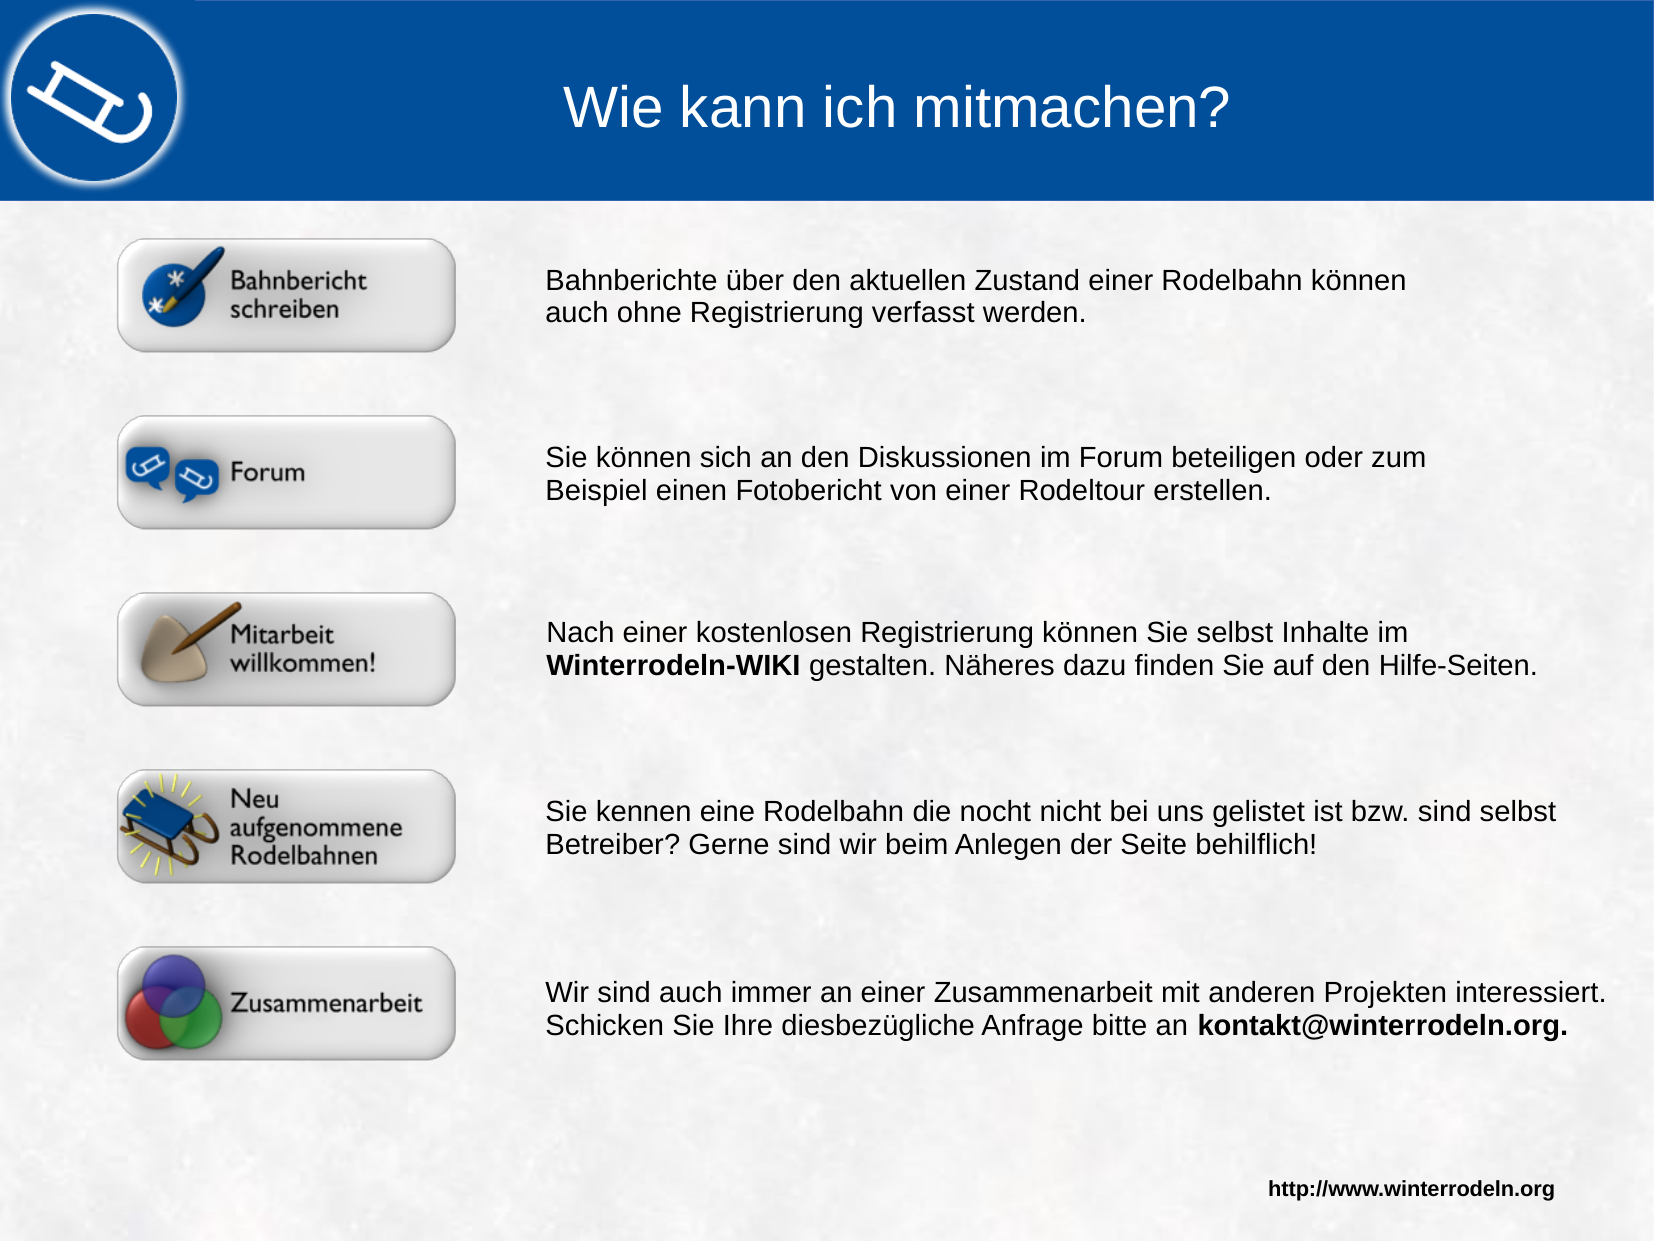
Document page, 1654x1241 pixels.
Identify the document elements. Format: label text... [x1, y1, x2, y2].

text_box Nach einer kostenlosen Registrierung können Sie selbst Inhalte im Winterrodeln-WIKI gestalten. Näheres dazu finden Sie auf den Hilfe-Seiten. [531, 608, 1580, 689]
text_box [0, 0, 1654, 201]
picture [0, 201, 1654, 1241]
picture [0, 0, 195, 200]
text_box Sie kennen eine Rodelbahn die nocht nicht bei uns gelistet ist bzw. sind selbst Betreiber? Gerne sind wir beim Anlegen der Seite behilflich! [530, 787, 1574, 869]
text_box Bahnberichte über den aktuellen Zustand einer Rodelbahn können auch ohne Registrierung verfasst werden. [530, 256, 1424, 337]
text_box Sie können sich an den Diskussionen im Forum beteiligen oder zum Beispiel einen Fotobericht von einer Rodeltour erstellen. [530, 433, 1452, 514]
text_box http://www.winterrodeln.org [1253, 1169, 1571, 1209]
text_box Wir sind auch immer an einer Zusammenarbeit mit anderen Projekten interessiert. Schicken Sie Ihre diesbezügliche Anfrage bitte an kontakt@winterrodeln.org. [530, 968, 1624, 1049]
title Wie kann ich mitmachen? [224, 49, 1571, 166]
